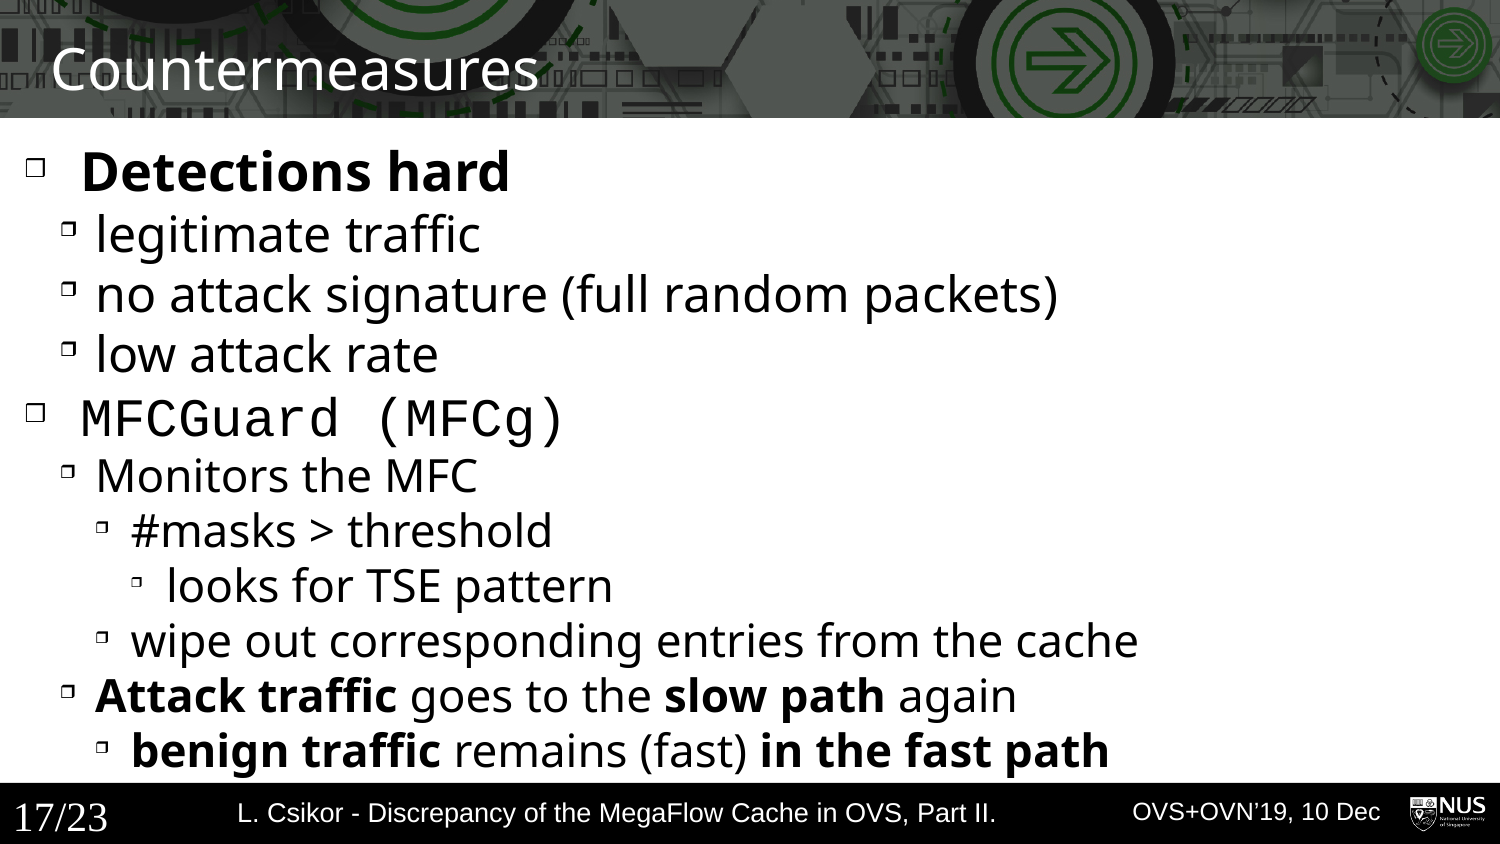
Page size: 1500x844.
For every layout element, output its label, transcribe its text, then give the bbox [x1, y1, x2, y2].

text_box Detections hard legitimate traffic no attack signature (full random packets) low attack rate MFCGuard (MFCg) Monitors the MFC #masks > threshold looks for TSE pattern wipe out corresponding entries from the cache Attack traffic goes to the slow path again benign traffic remains (fast) in the fast path [9, 129, 1490, 770]
text_box Countermeasures [35, 37, 1386, 97]
picture [1395, 782, 1500, 844]
picture [0, 0, 1500, 118]
